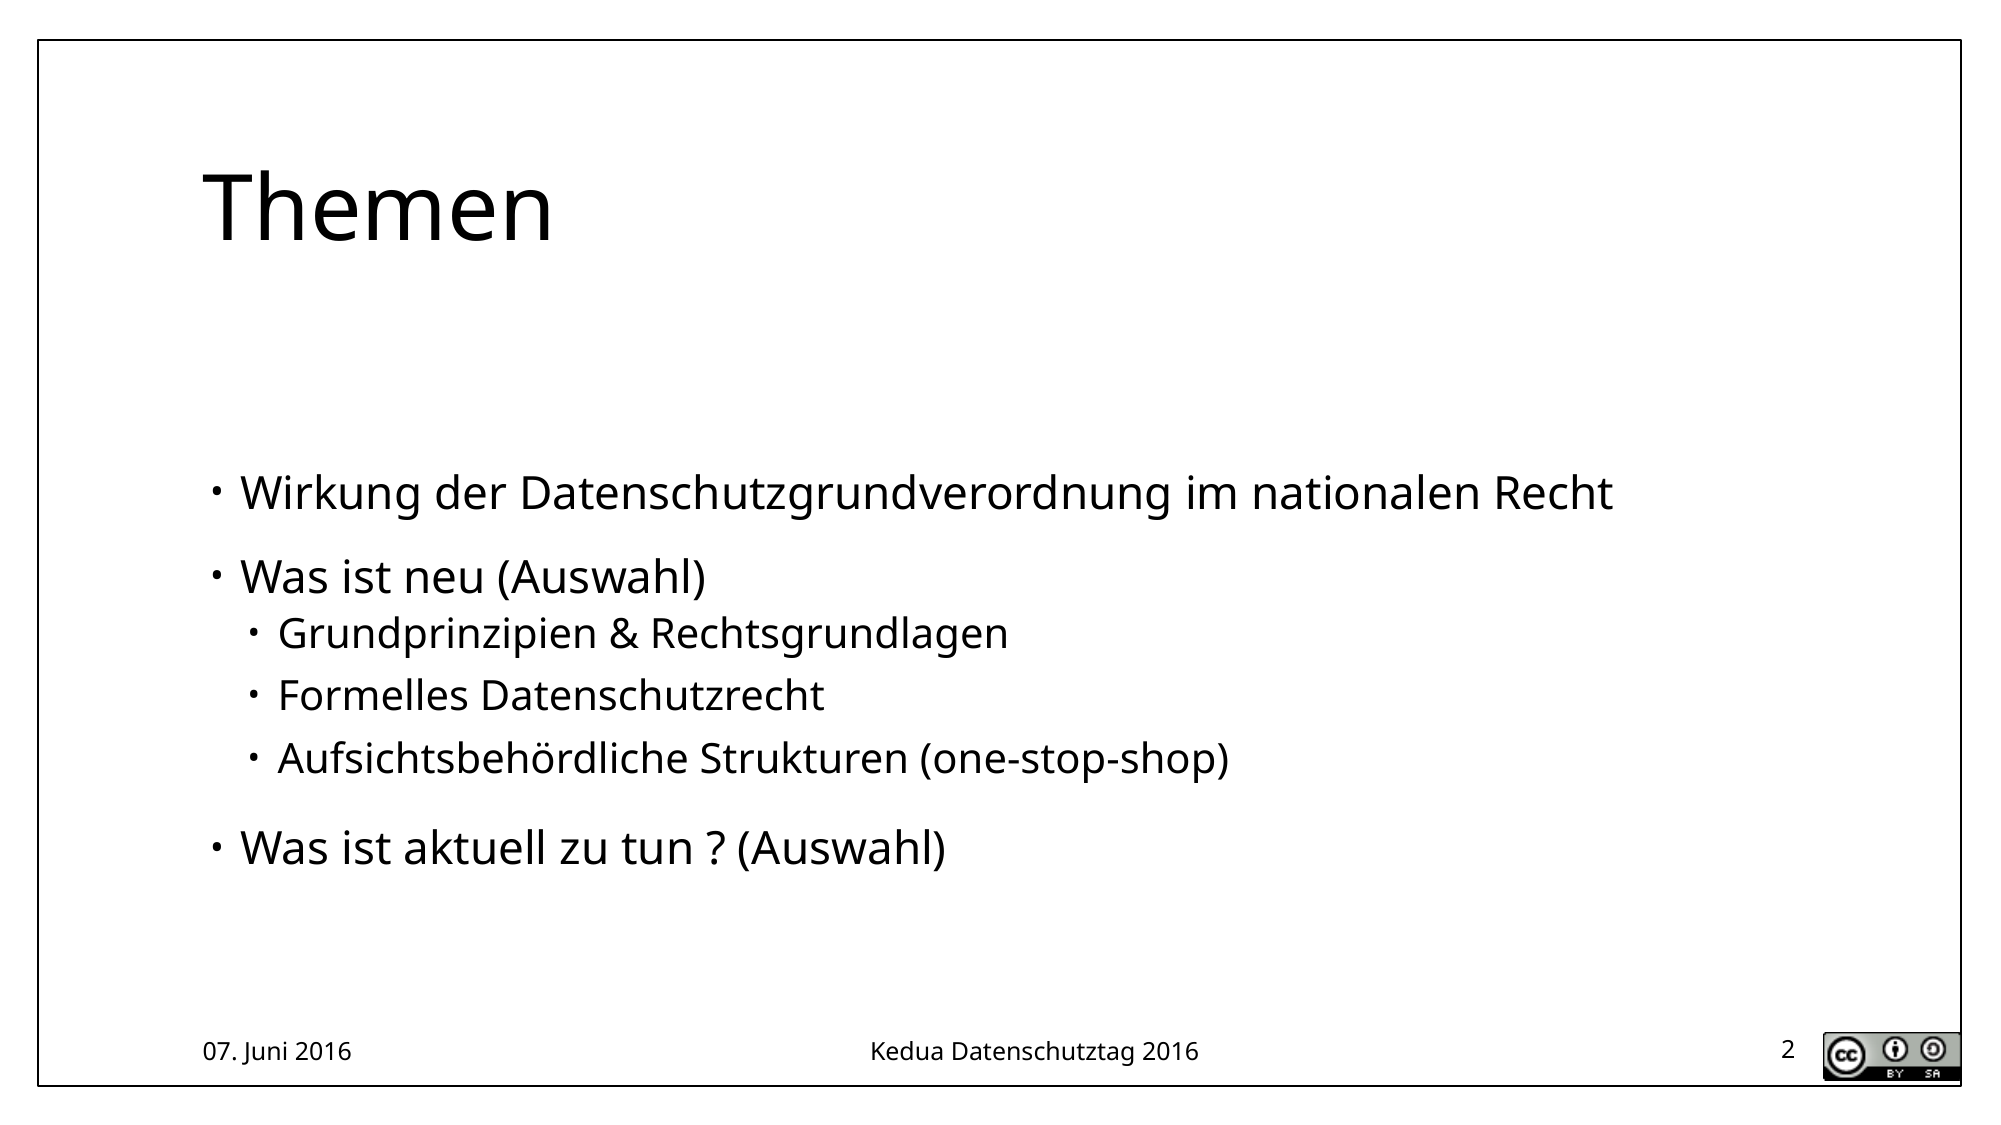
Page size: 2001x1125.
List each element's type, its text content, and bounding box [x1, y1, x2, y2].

slide_number <Foliennummer> [1530, 1020, 1811, 1081]
footer Kedua Datenschutztag 2016 [647, 1020, 1422, 1081]
picture [1823, 1032, 1962, 1081]
slide_number 07. Juni 2016 [187, 1020, 570, 1081]
title Themen [187, 99, 1808, 323]
list Wirkung der Datenschutzgrundverordnung im nationalen Recht Was ist neu (Auswahl) Grundprinzipien & Rechtsgrundlagen Formelles Datenschutzrecht Aufsichtsbehördliche Strukturen (one-stop-shop) Was ist aktuell zu tun ? (Auswahl) [187, 337, 1808, 1000]
